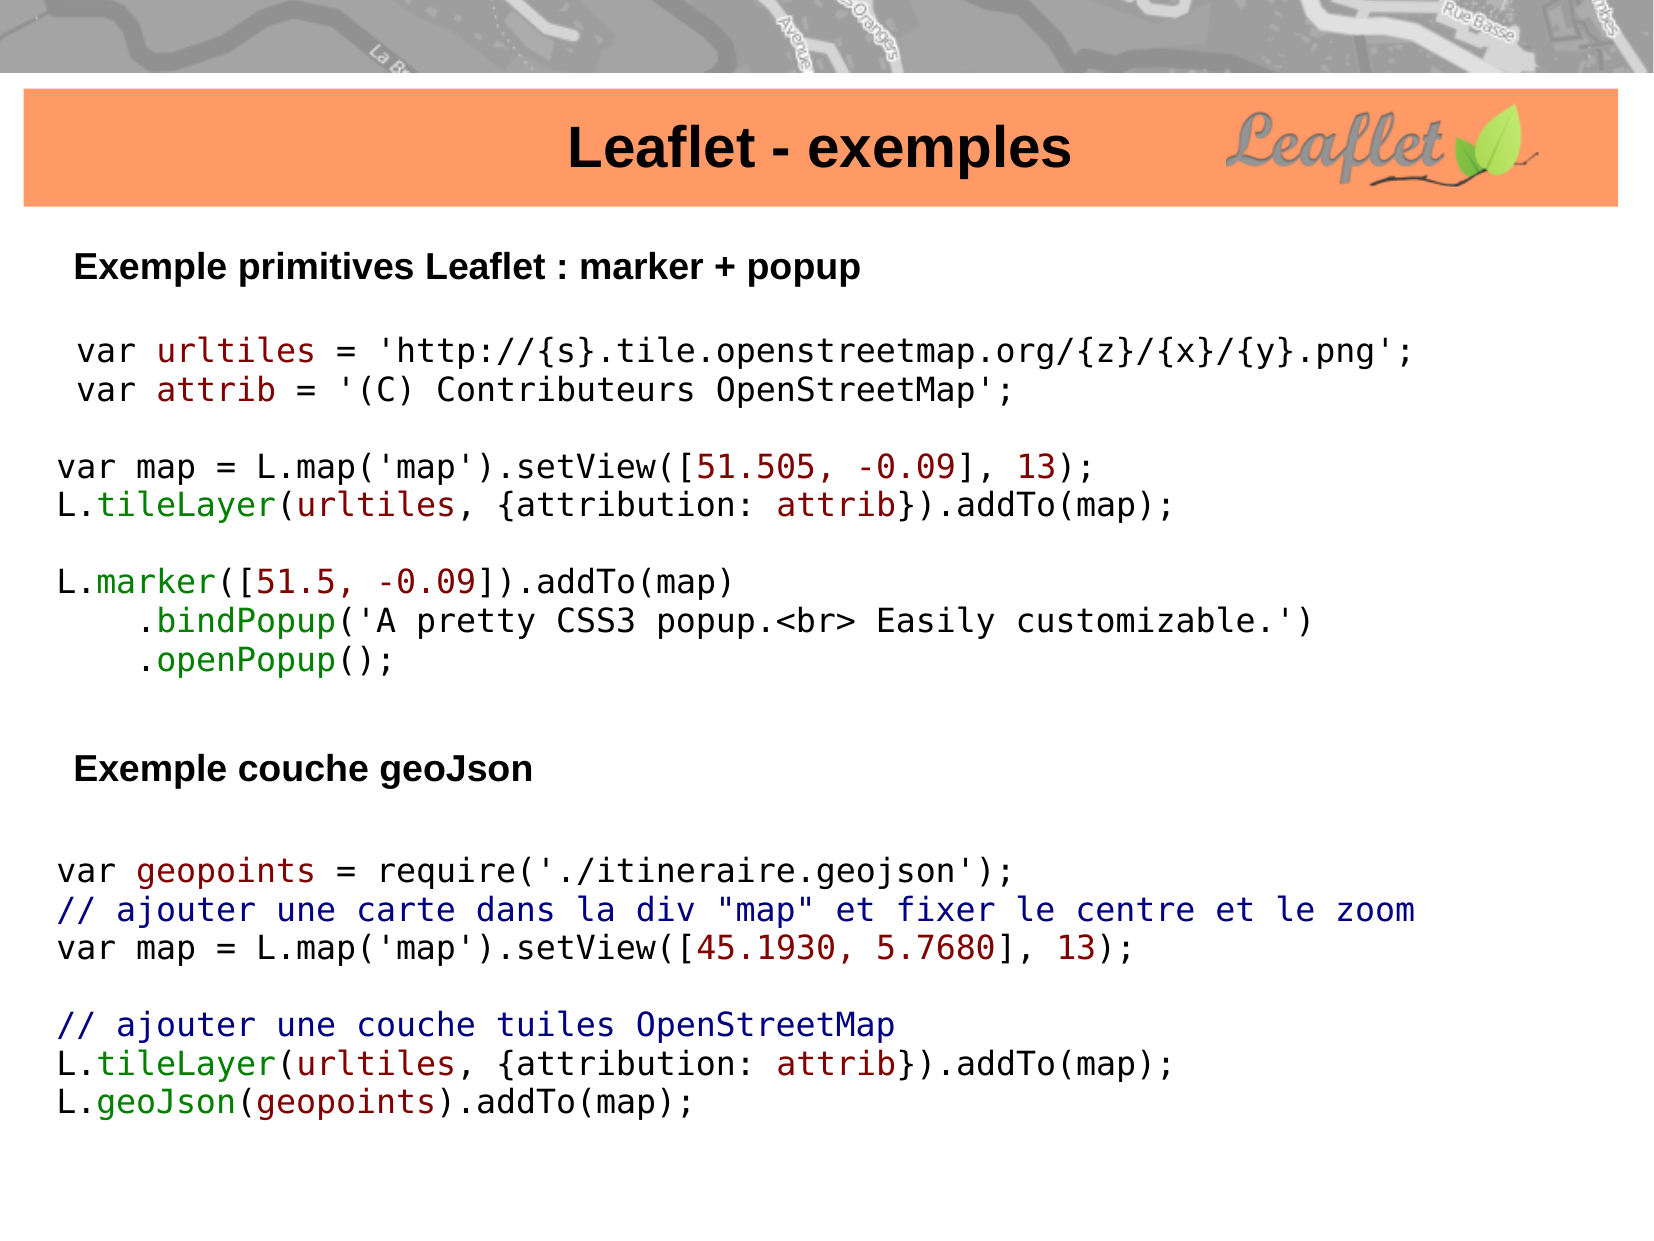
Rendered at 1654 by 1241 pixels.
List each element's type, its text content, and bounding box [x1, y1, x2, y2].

text_box Exemple couche geoJson [58, 740, 549, 798]
text_box Leaflet - exemples [23, 88, 1619, 207]
table_header [413, 12, 826, 77]
table_header [0, 12, 413, 77]
table_header [826, 12, 1240, 77]
picture [0, 0, 1654, 73]
picture [1210, 88, 1555, 203]
text_box Exemple primitives Leaflet : marker + popup [58, 238, 877, 296]
text_box var geopoints = require('./itineraire.geojson'); // ajouter une carte dans la div "map" et fixer le centre et le zoom var map = L.map('map').setView([45.1930, 5.7680], 13); // ajouter une couche tuiles OpenStreetMap L.tileLayer(urltiles, {attribution: attrib}).addTo(map); L.geoJson(geopoints).addTo(map); [29, 767, 1625, 1182]
text_box var urltiles = 'http://{s}.tile.openstreetmap.org/{z}/{x}/{y}.png'; var attrib = '(C) Contributeurs OpenStreetMap'; var map = L.map('map').setView([51.505, -0.09], 13); L.tileLayer(urltiles, {attribution: attrib}).addTo(map); L.marker([51.5, -0.09]).addTo(map) .bindPopup('A pretty CSS3 popup.<br> Easily customizable.') .openPopup(); [29, 324, 1625, 739]
table_header [1240, 12, 1653, 77]
